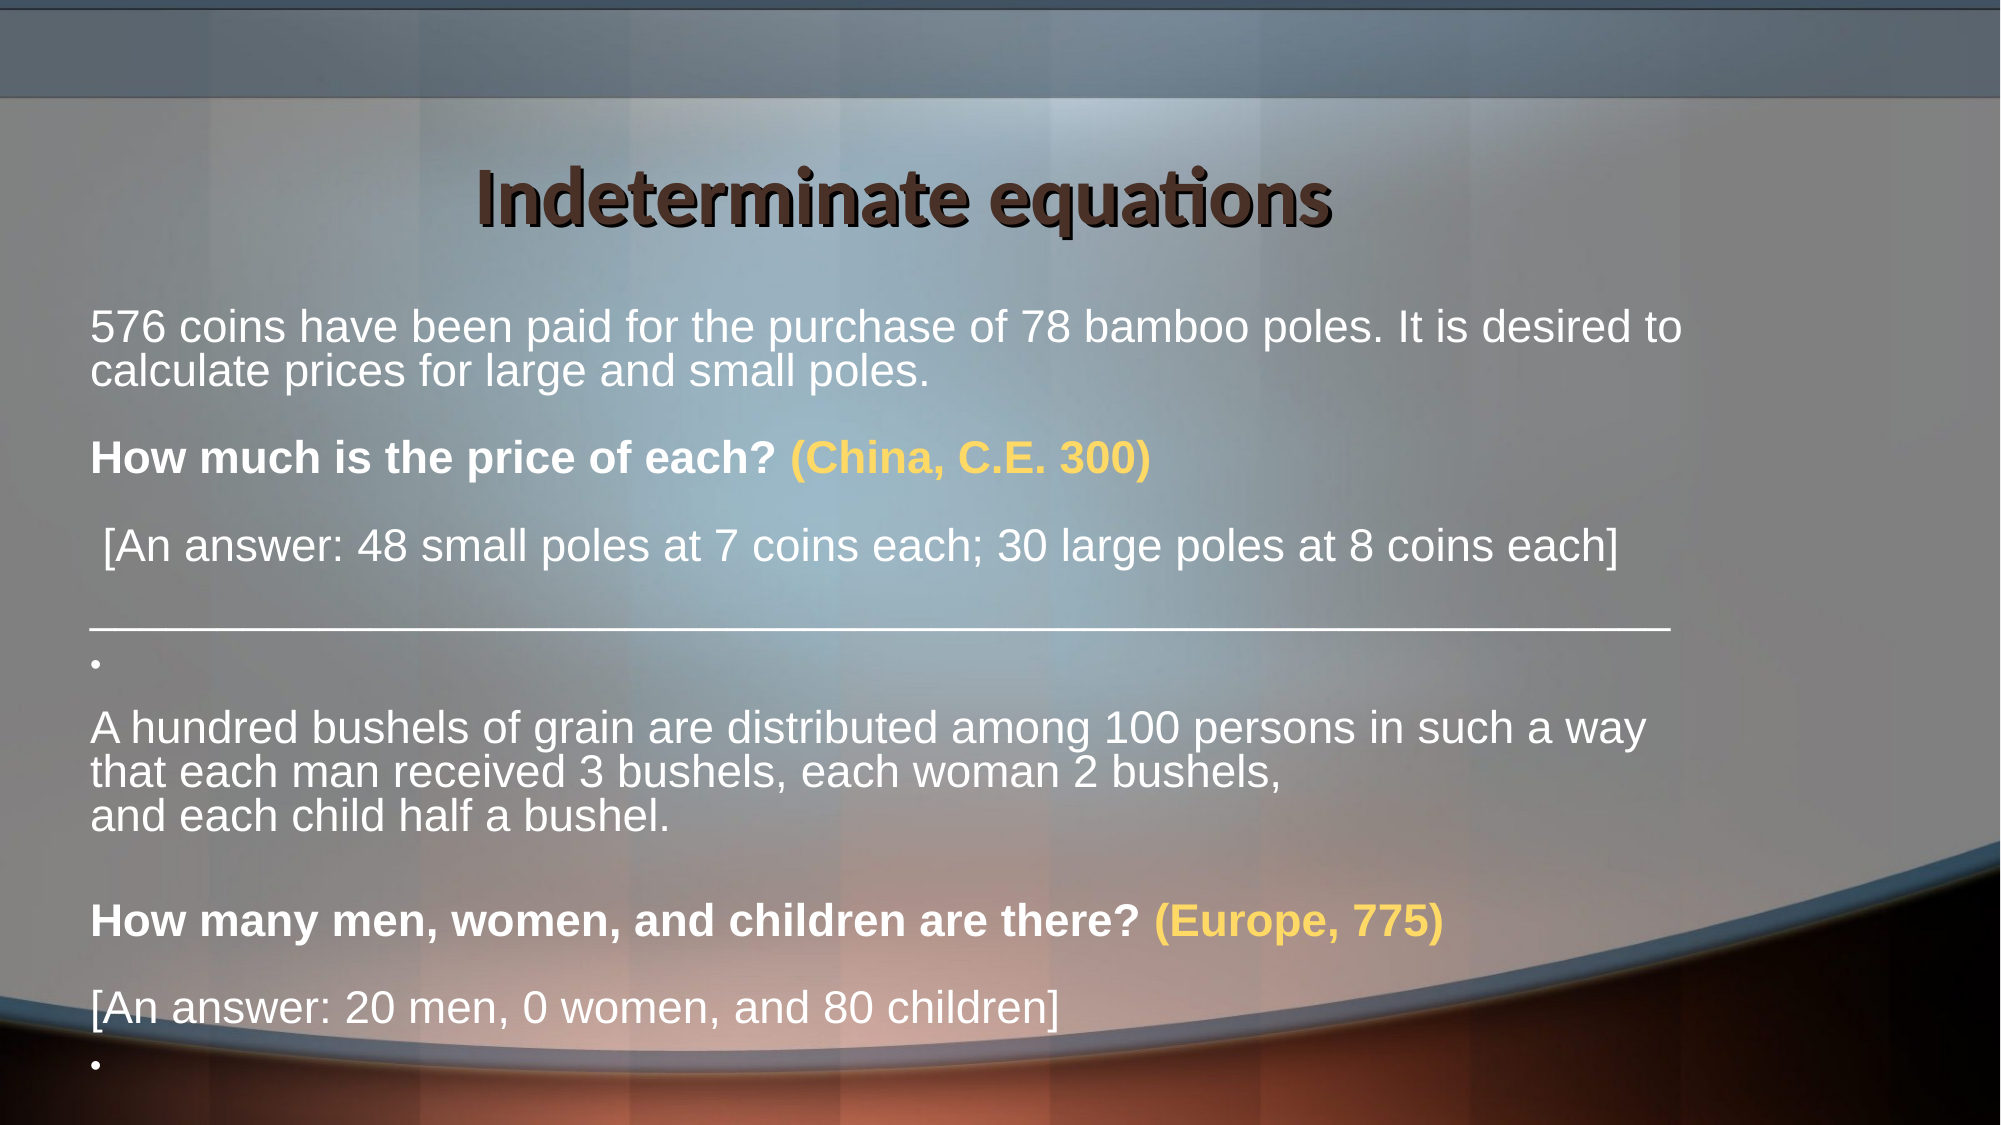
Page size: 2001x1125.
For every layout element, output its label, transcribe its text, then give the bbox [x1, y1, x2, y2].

title Indeterminate equations [75, 104, 1732, 294]
list 576 coins have been paid for the purchase of 78 bamboo poles. It is desired to calculate prices for large and small poles. How much is the price of each? (China, C.E. 300) [An answer: 48 small poles at 7 coins each; 30 large poles at 8 coins each] ______________________________________________________________ A hundred bushels of grain are distributed among 100 persons in such a way that each man received 3 bushels, each woman 2 bushels, and each child half a bushel. How many men, women, and children are there? (Europe, 775) [An answer: 20 men, 0 women, and 80 children] [75, 299, 1732, 1098]
